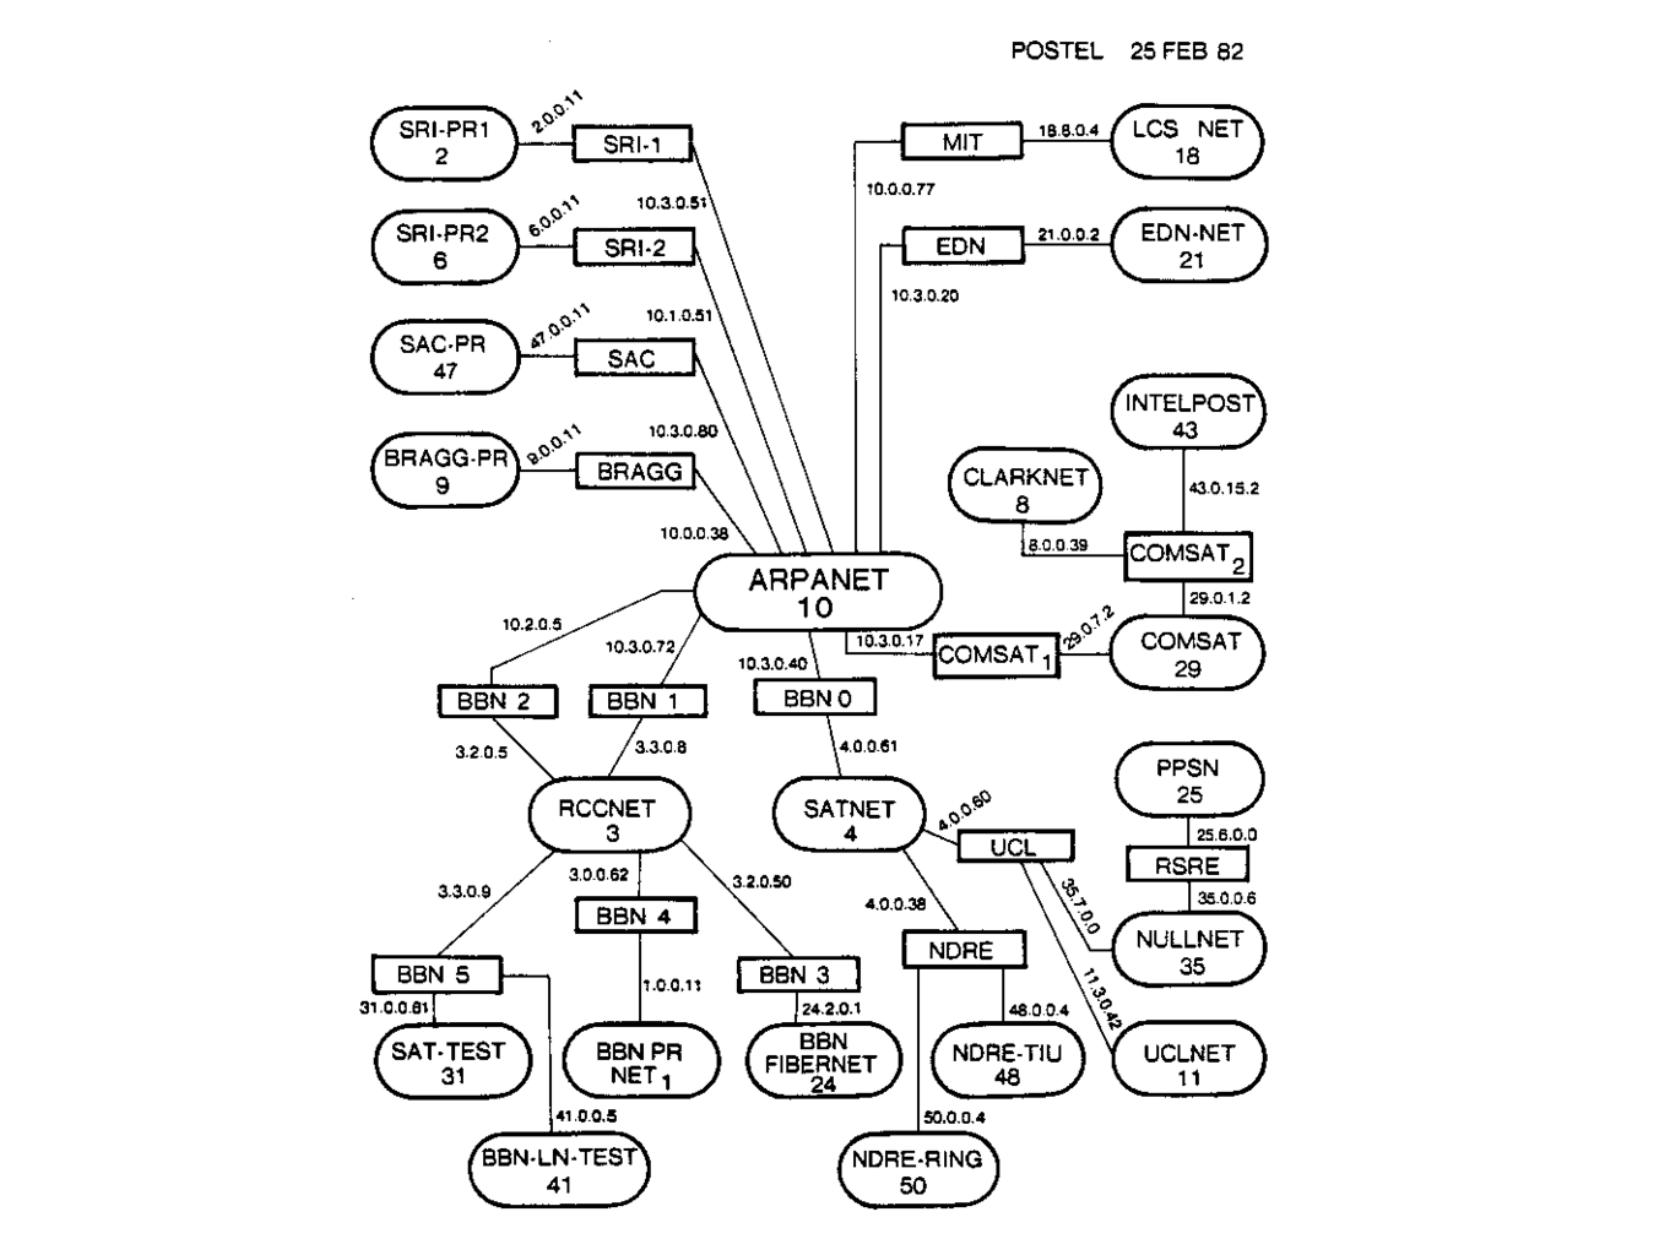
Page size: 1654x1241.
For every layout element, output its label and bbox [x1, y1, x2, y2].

picture [336, 35, 1317, 1217]
